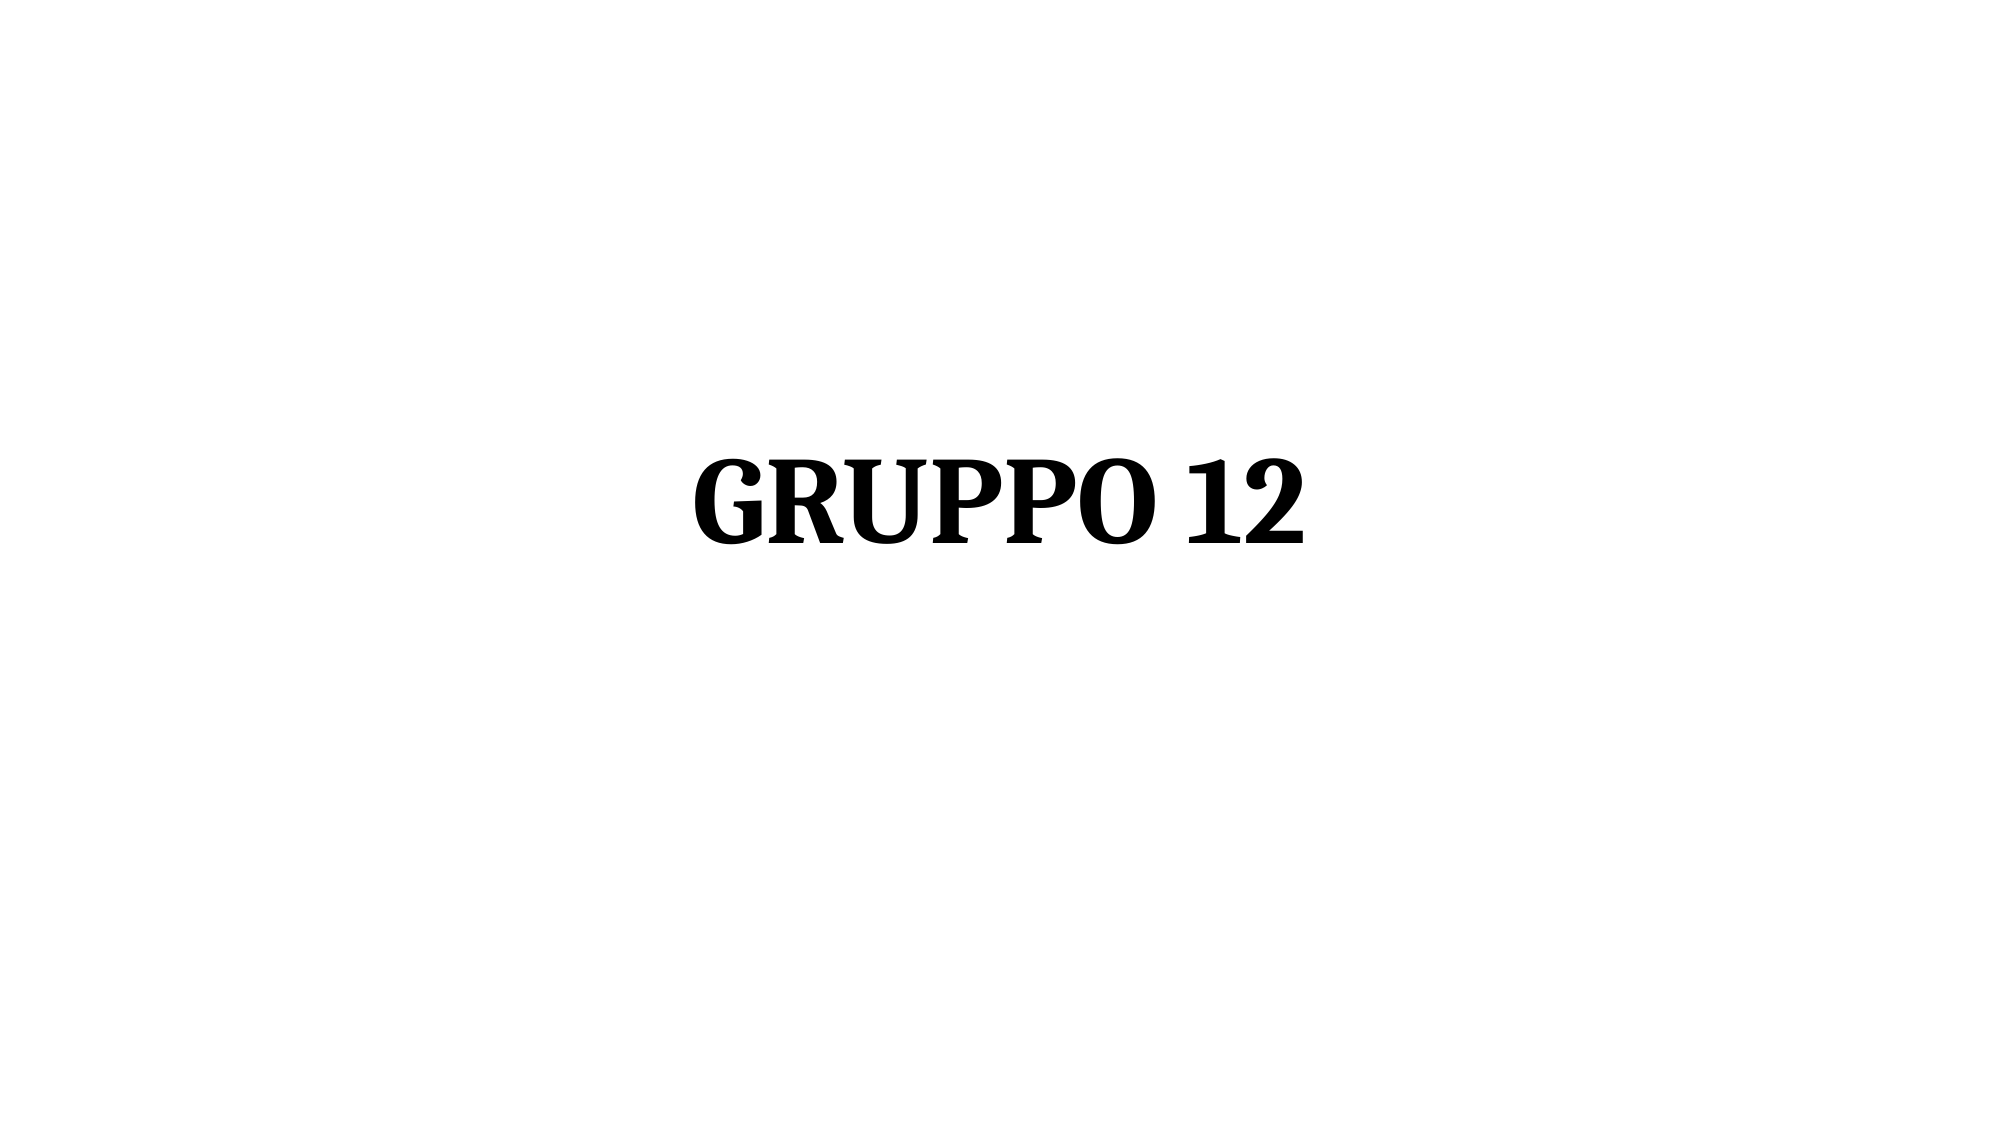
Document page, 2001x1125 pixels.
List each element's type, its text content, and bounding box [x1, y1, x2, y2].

title GRUPPO 12 [249, 184, 1750, 576]
